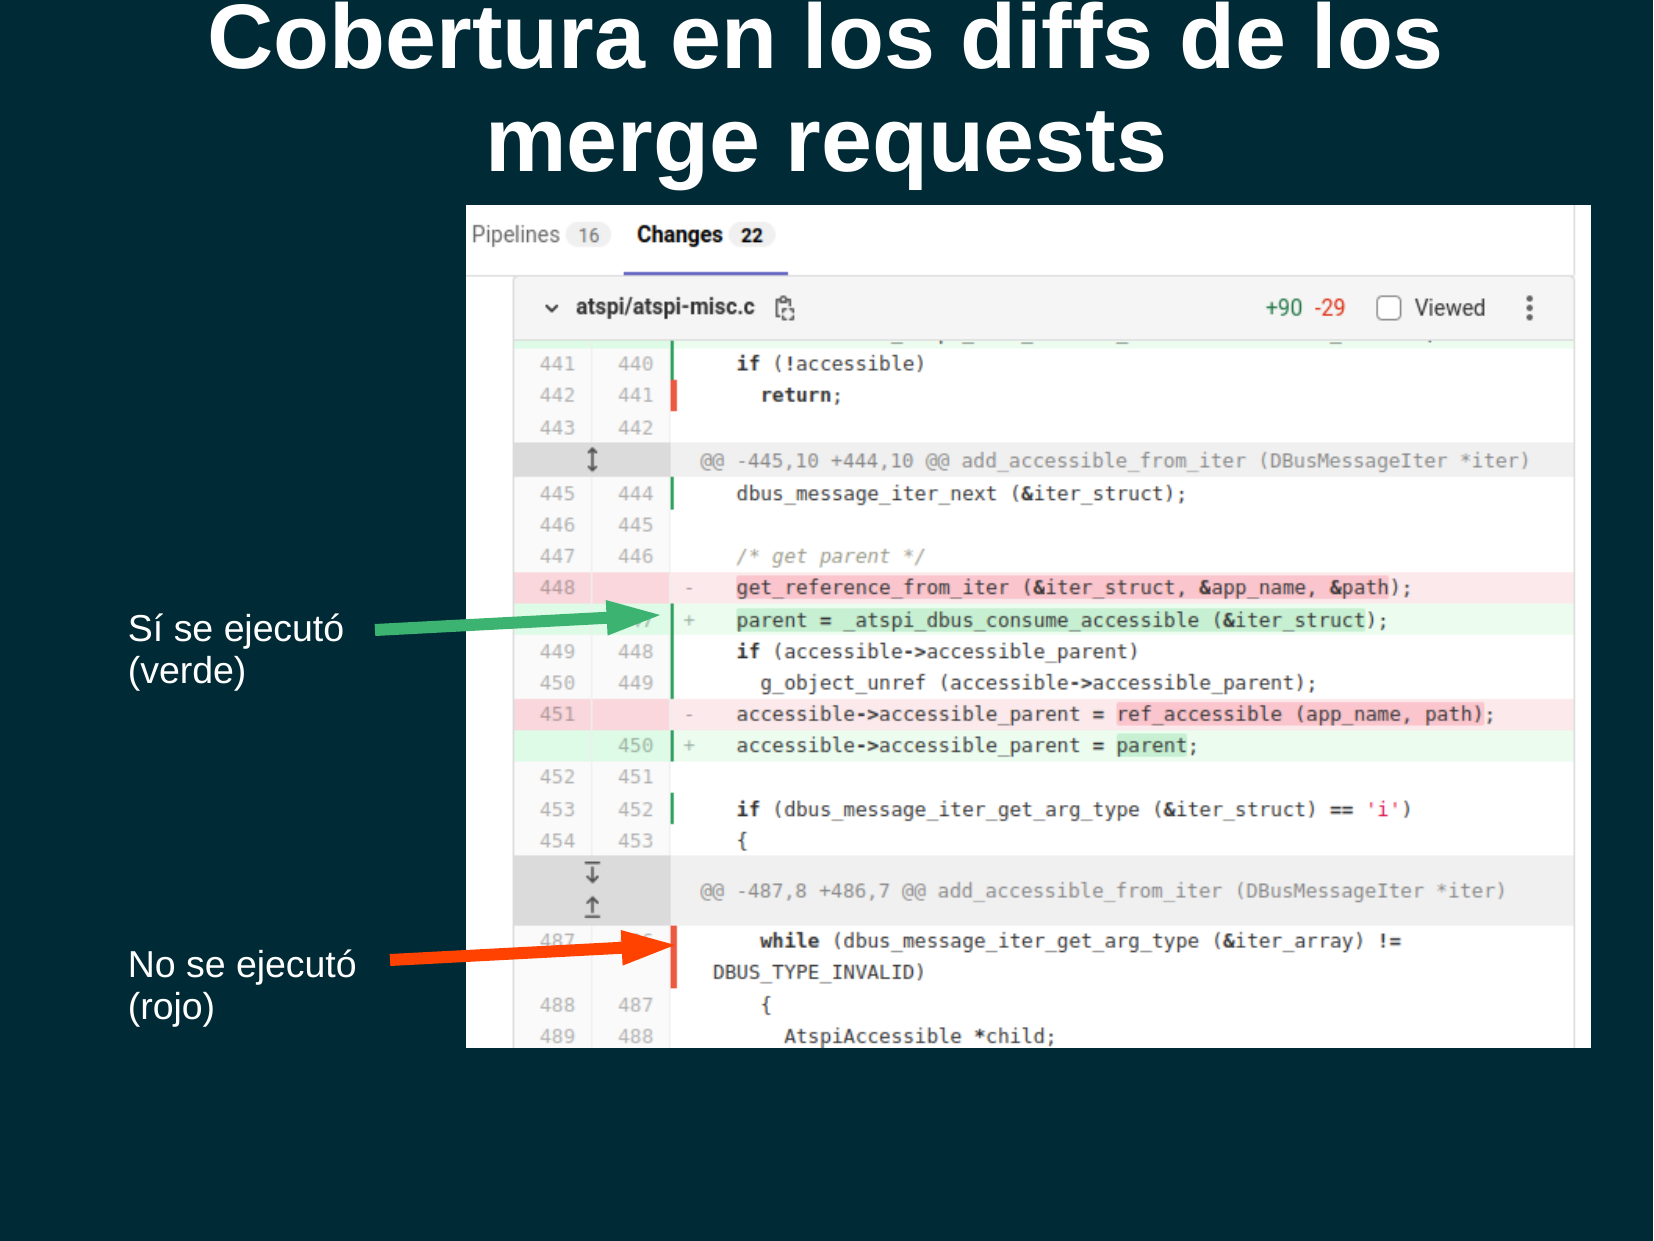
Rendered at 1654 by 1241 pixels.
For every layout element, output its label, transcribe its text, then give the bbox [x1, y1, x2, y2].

picture [467, 206, 1590, 1047]
text_box Sí se ejecutó (verde) No se ejecutó (rojo) [113, 600, 459, 1035]
title Cobertura en los diffs de los merge requests [82, 0, 1571, 192]
